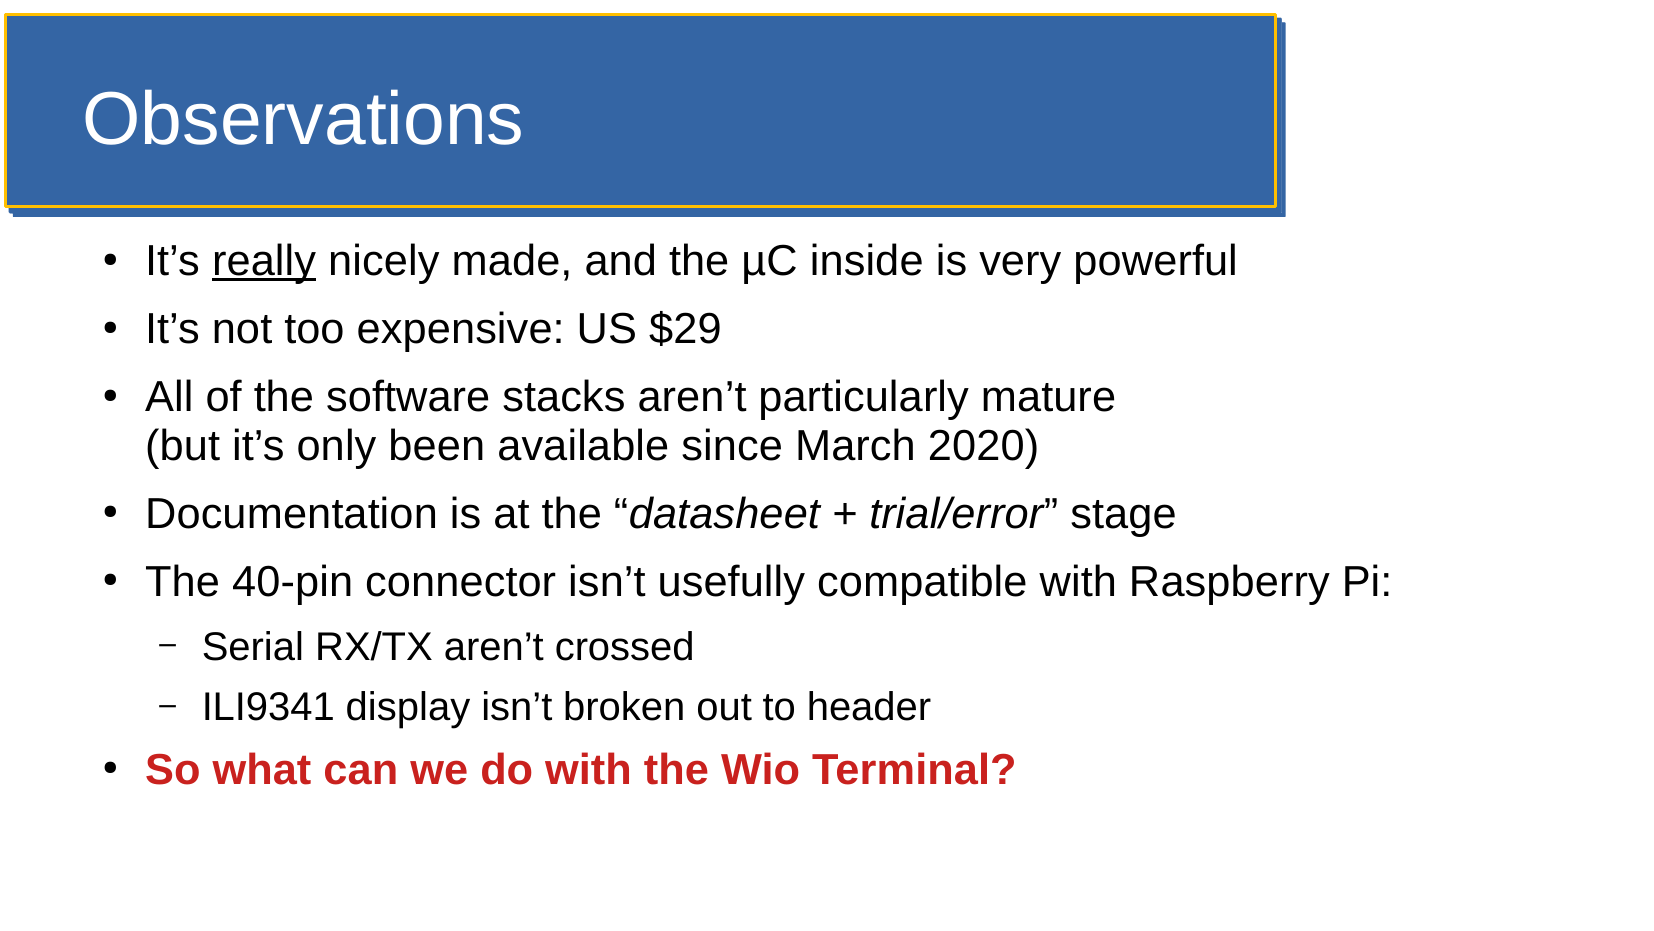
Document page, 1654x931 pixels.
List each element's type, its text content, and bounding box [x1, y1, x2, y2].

title Observations [82, 44, 1235, 192]
list It’s really nicely made, and the µC inside is very powerful It’s not too expensive: US $29 All of the software stacks aren’t particularly mature (but it’s only been available since March 2020) Documentation is at the “datasheet + trial/error” stage The 40-pin connector isn’t usefully compatible with Raspberry Pi: Serial RX/TX aren’t crossed ILI9341 display isn’t broken out to header So what can we do with the Wio Terminal? [88, 236, 1565, 798]
